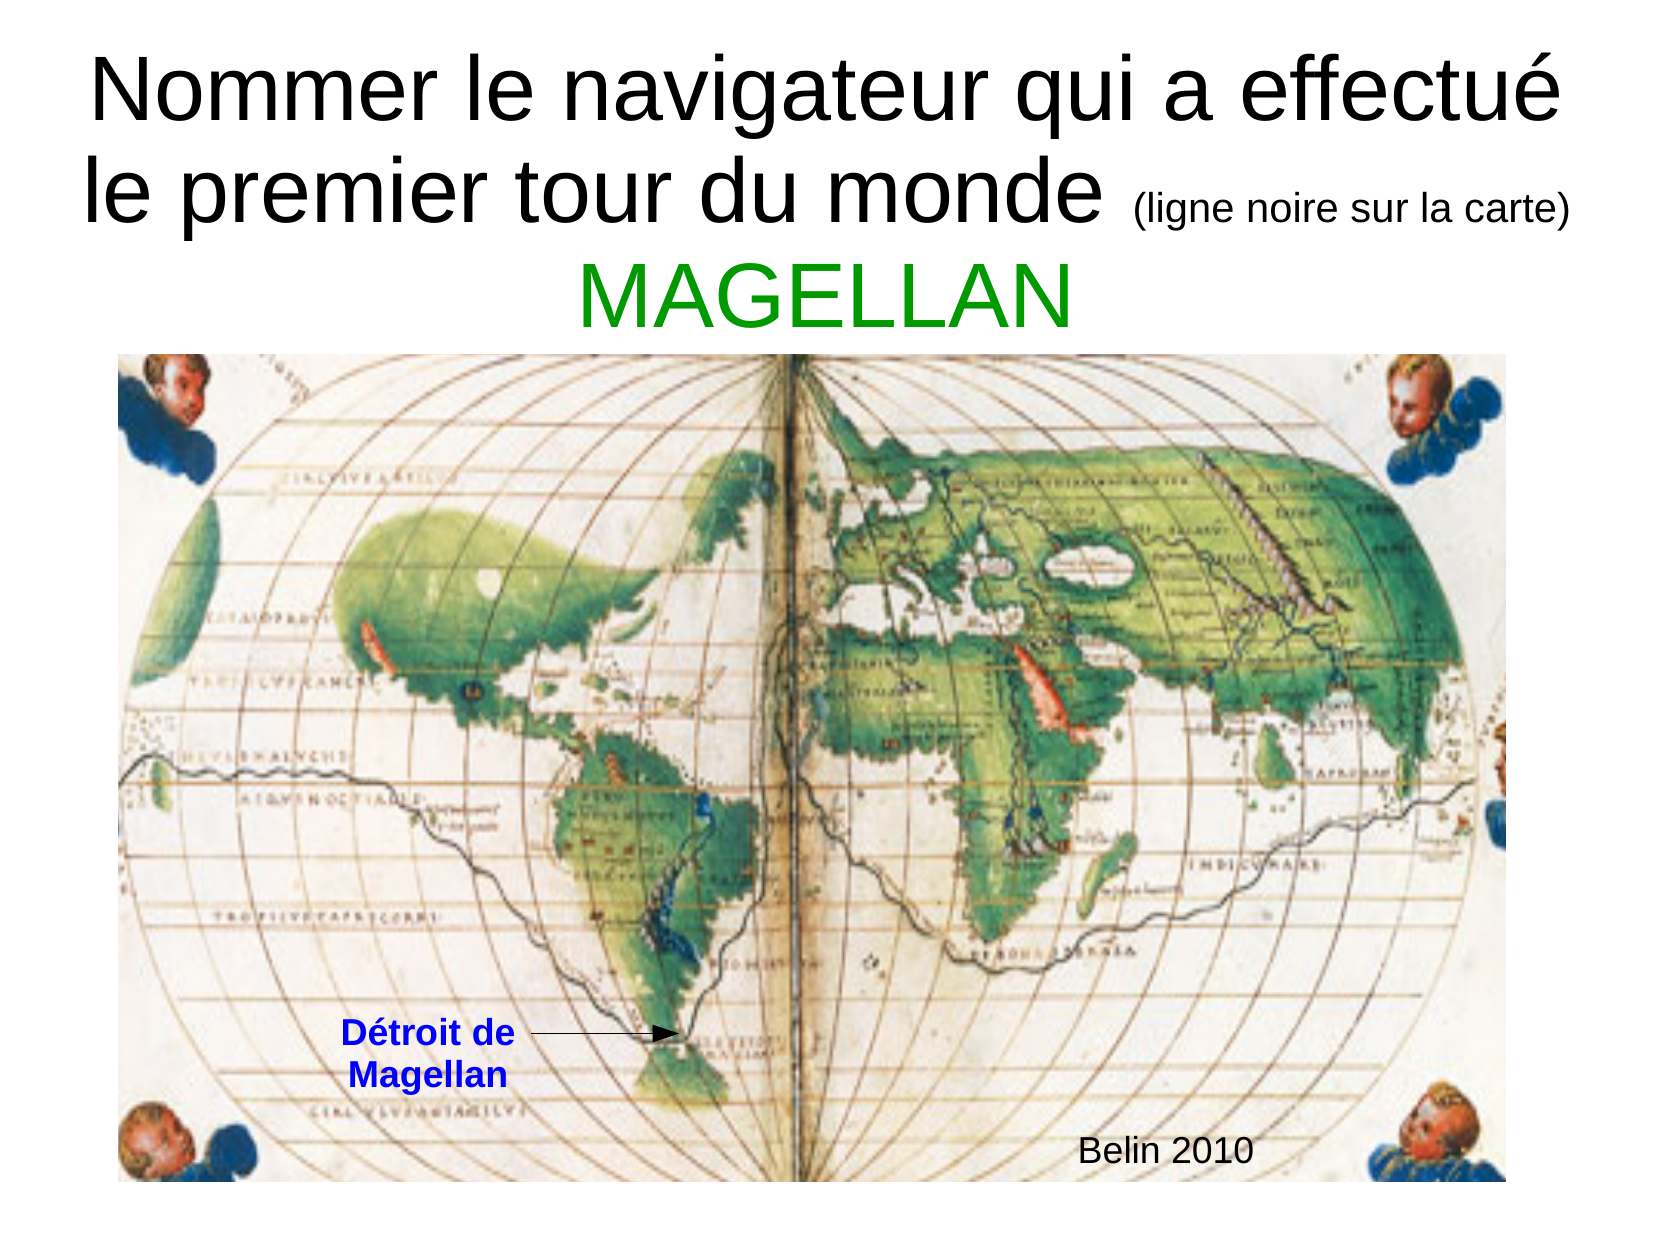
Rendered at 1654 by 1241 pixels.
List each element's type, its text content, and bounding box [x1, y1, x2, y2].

text_box Belin 2010 [1062, 1122, 1300, 1179]
picture [118, 355, 1506, 1182]
text_box Nommer le navigateur qui a effectué le premier tour du monde (ligne noire sur la carte) [59, 29, 1595, 236]
text_box Détroit de Magellan [324, 1003, 532, 1106]
text_box MAGELLAN [59, 236, 1595, 355]
